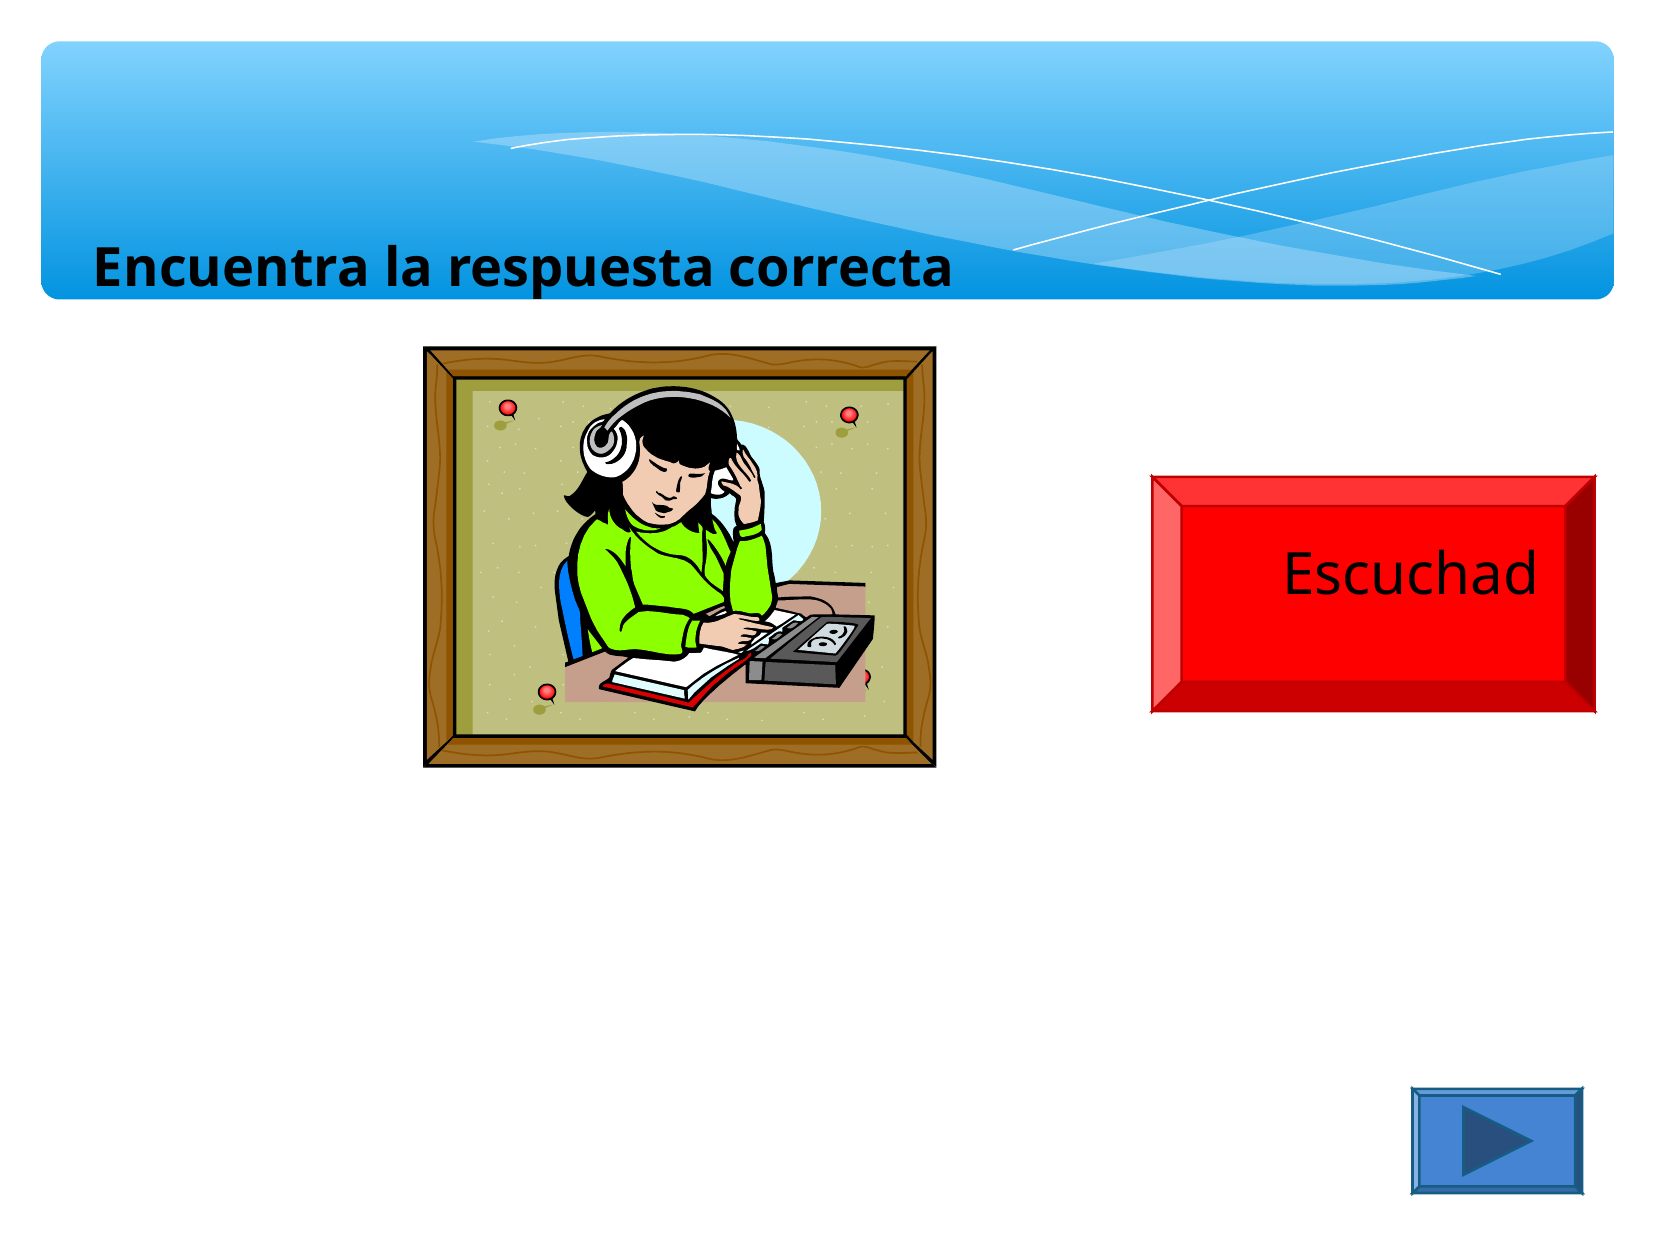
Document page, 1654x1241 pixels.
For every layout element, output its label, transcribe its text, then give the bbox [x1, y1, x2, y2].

picture [423, 346, 937, 768]
text_box [1153, 476, 1595, 712]
text_box Encuentra la respuesta correcta [78, 221, 1081, 312]
text_box Escuchad [1191, 529, 1595, 615]
text_box [1413, 1088, 1583, 1194]
